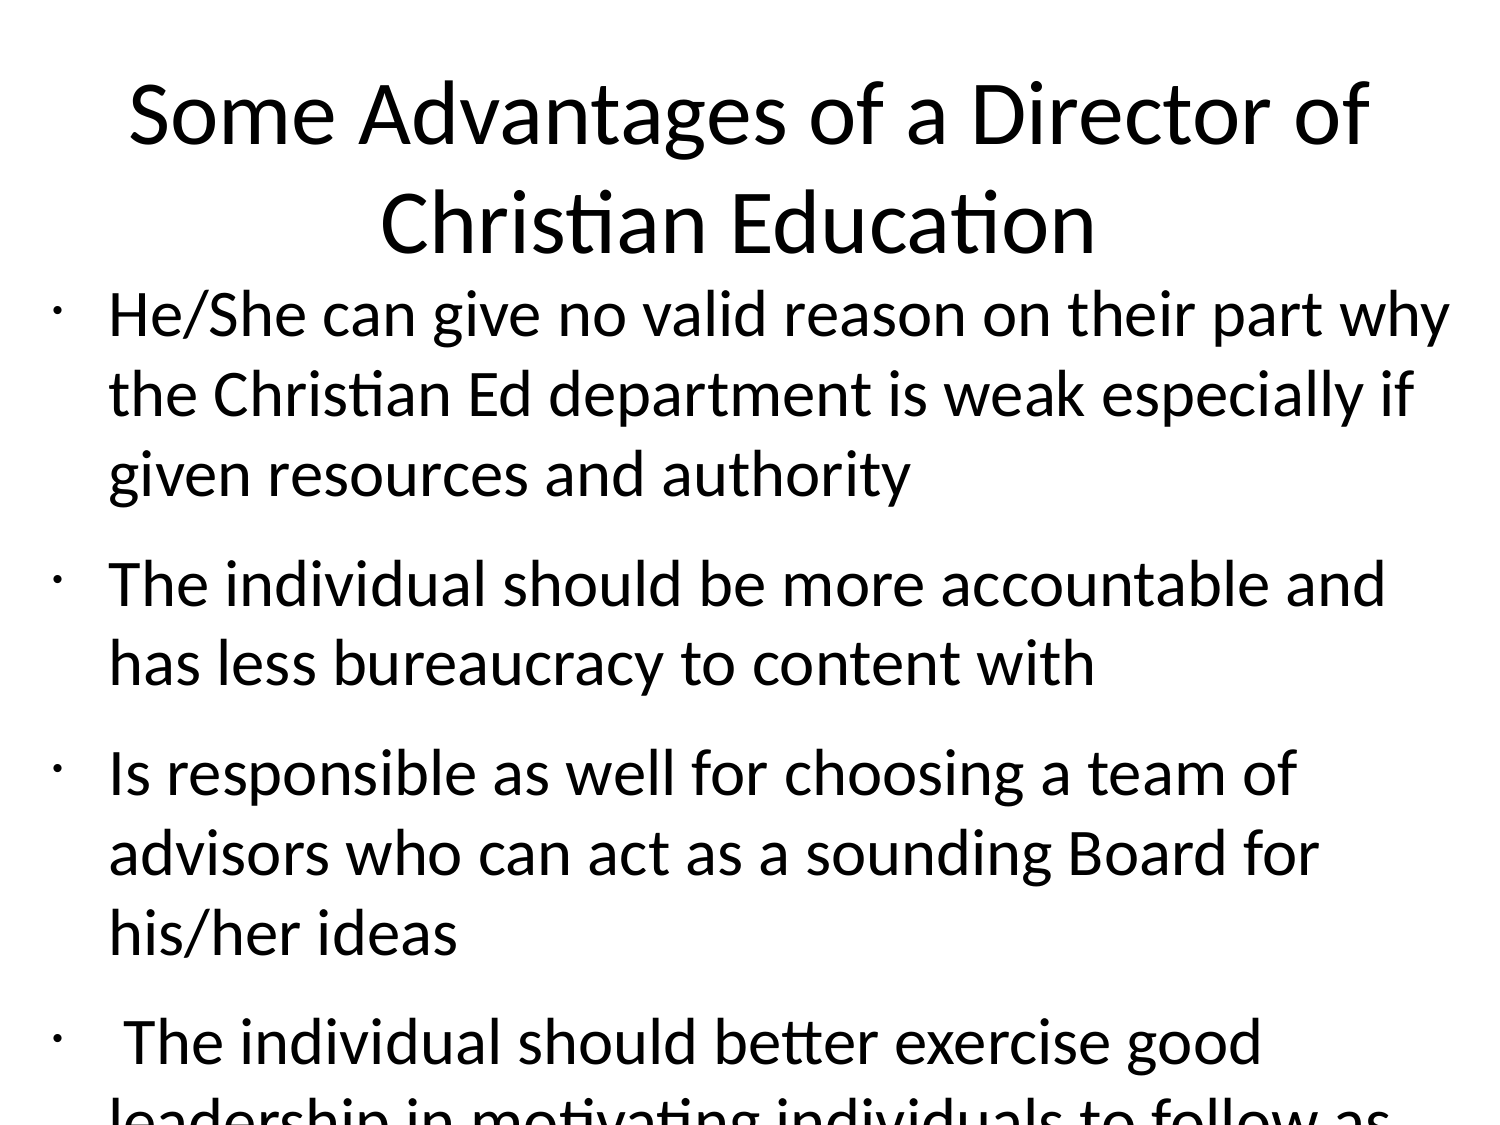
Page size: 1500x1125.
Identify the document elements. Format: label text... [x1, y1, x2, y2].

list He/She can give no valid reason on their part why the Christian Ed department is weak especially if given resources and authority The individual should be more accountable and has less bureaucracy to content with Is responsible as well for choosing a team of advisors who can act as a sounding Board for his/her ideas The individual should better exercise good leadership in motivating individuals to follow as his/her success is at stake [37, 262, 1475, 1100]
title Some Advantages of a Director of Christian Education [75, 45, 1425, 233]
